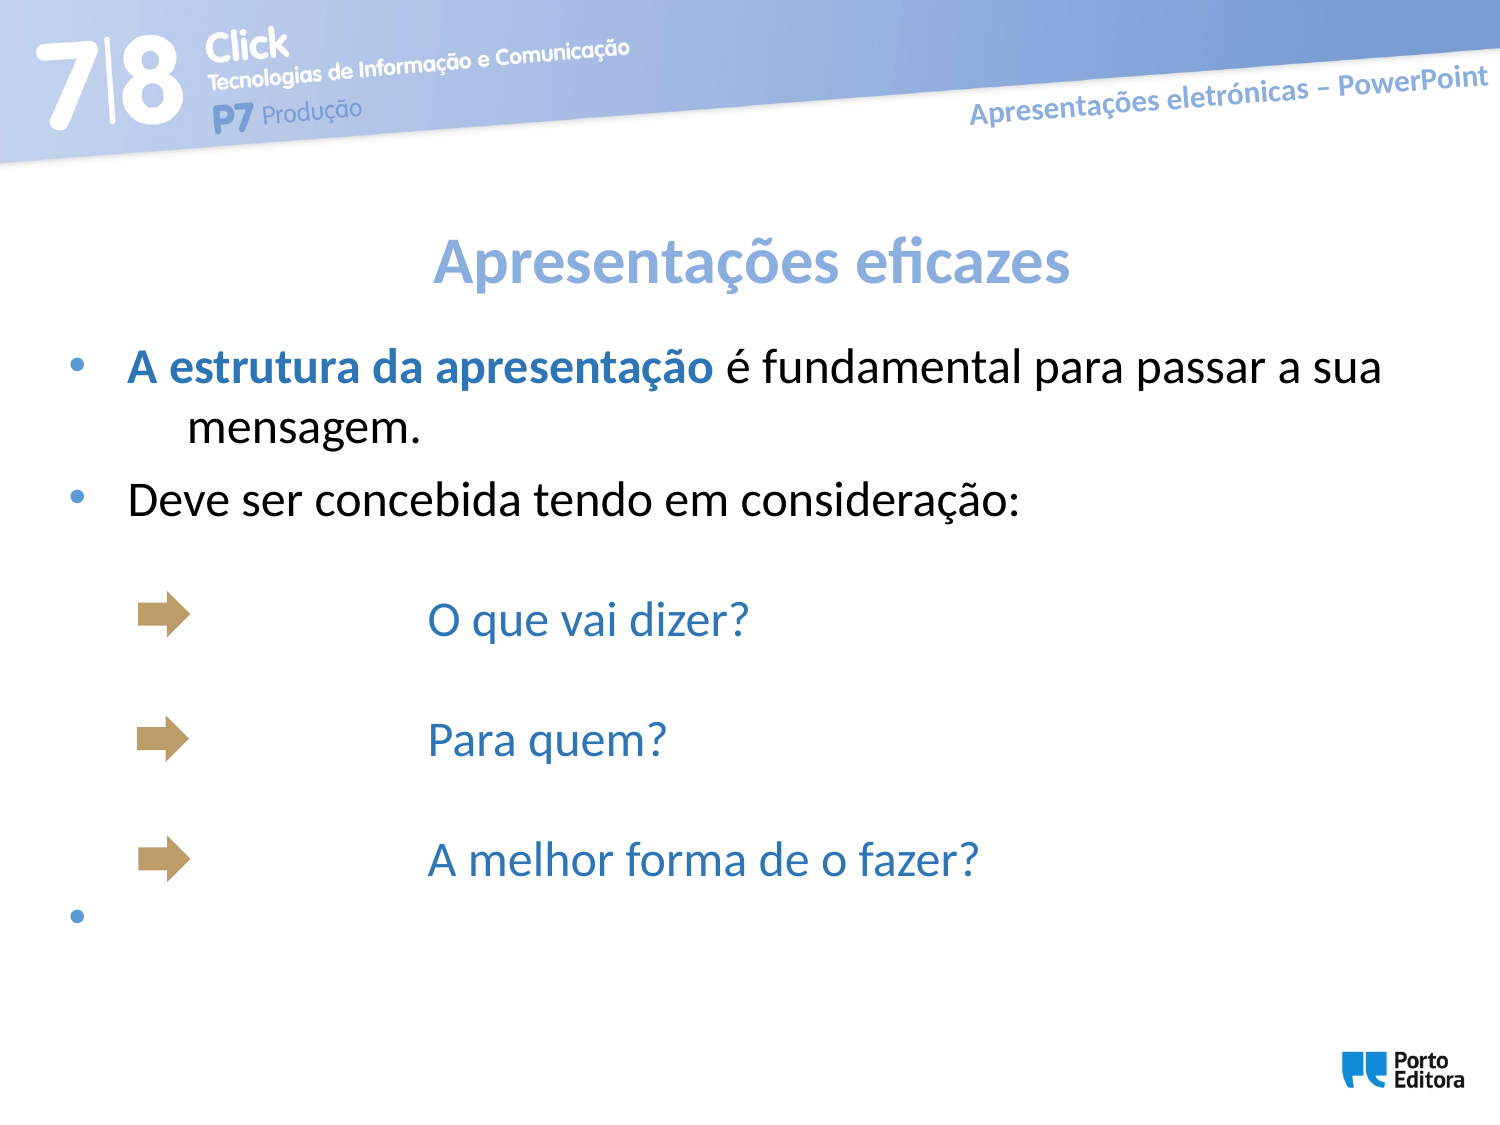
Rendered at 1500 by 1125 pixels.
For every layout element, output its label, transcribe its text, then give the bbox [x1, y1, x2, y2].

text_box [137, 717, 188, 760]
picture [0, 0, 1500, 1125]
text_box [139, 593, 189, 635]
text_box [139, 837, 189, 880]
text_box Apresentações eletrónicas – PowerPoint [952, 48, 1500, 192]
text_box Apresentações eficazes [24, 218, 1480, 307]
text_box A estrutura da apresentação é fundamental para passar a sua mensagem. Deve ser concebida tendo em consideração: O que vai dizer? Para quem? A melhor forma de o fazer? [53, 326, 1479, 960]
